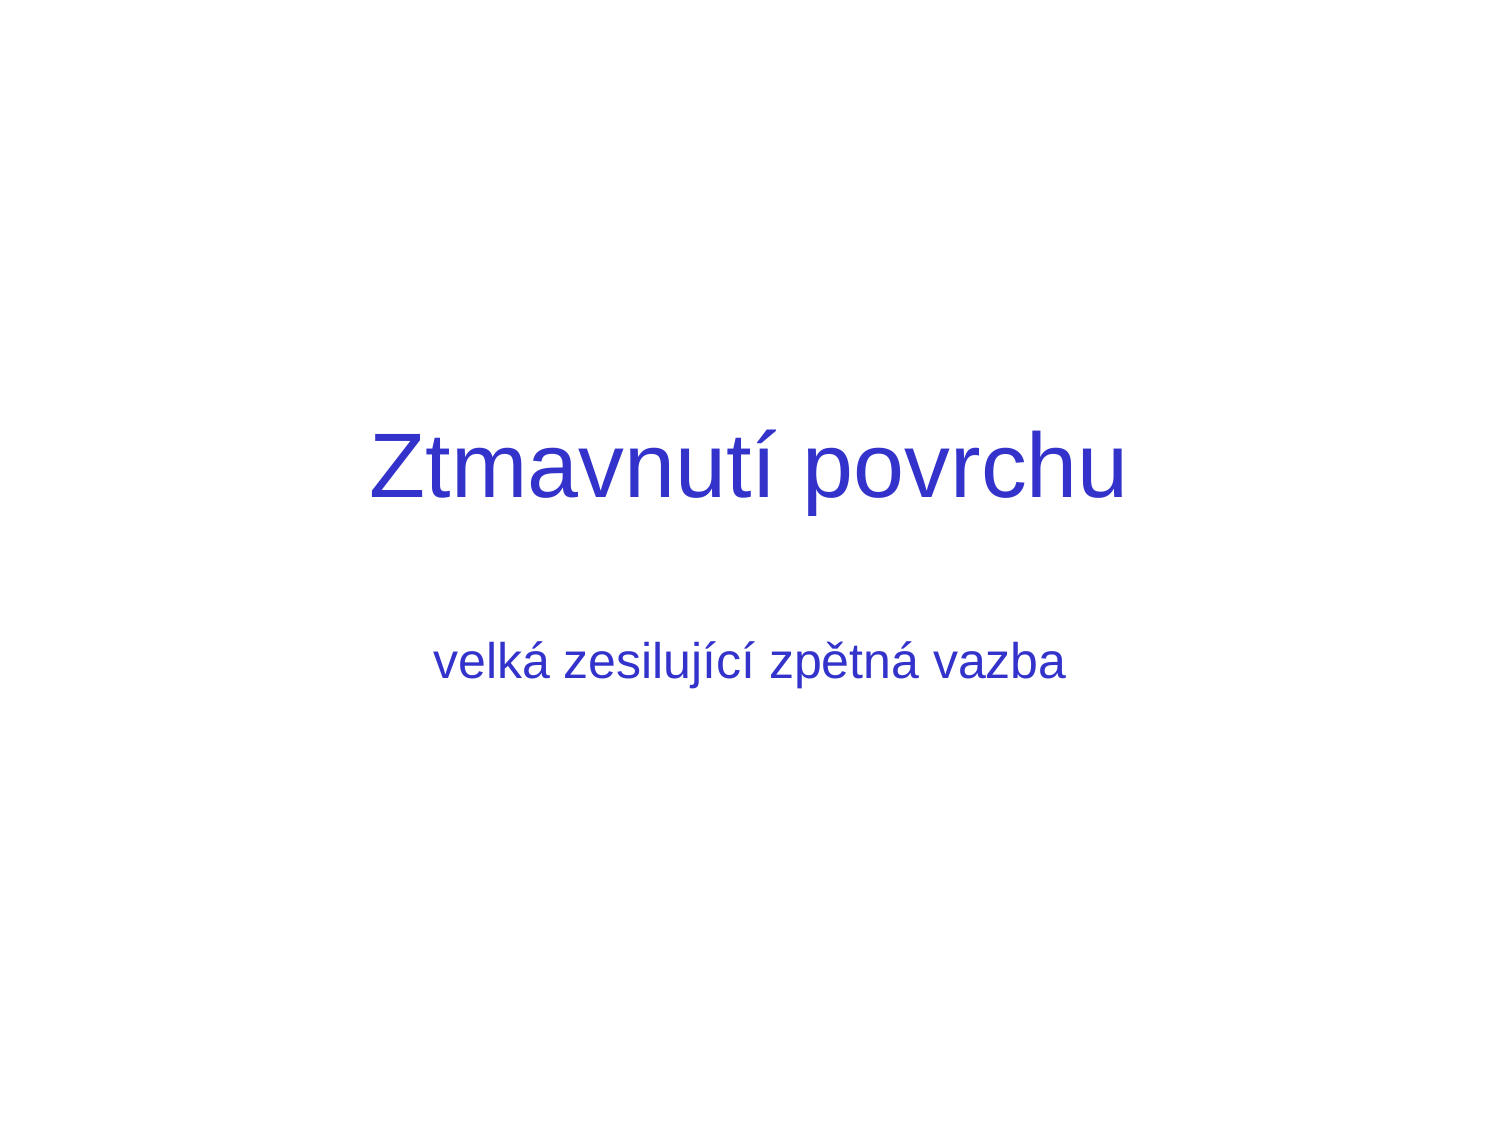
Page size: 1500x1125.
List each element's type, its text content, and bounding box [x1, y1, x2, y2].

title Ztmavnutí povrchu [112, 374, 1388, 563]
subtitle velká zesilující zpětná vazba [225, 637, 1276, 926]
